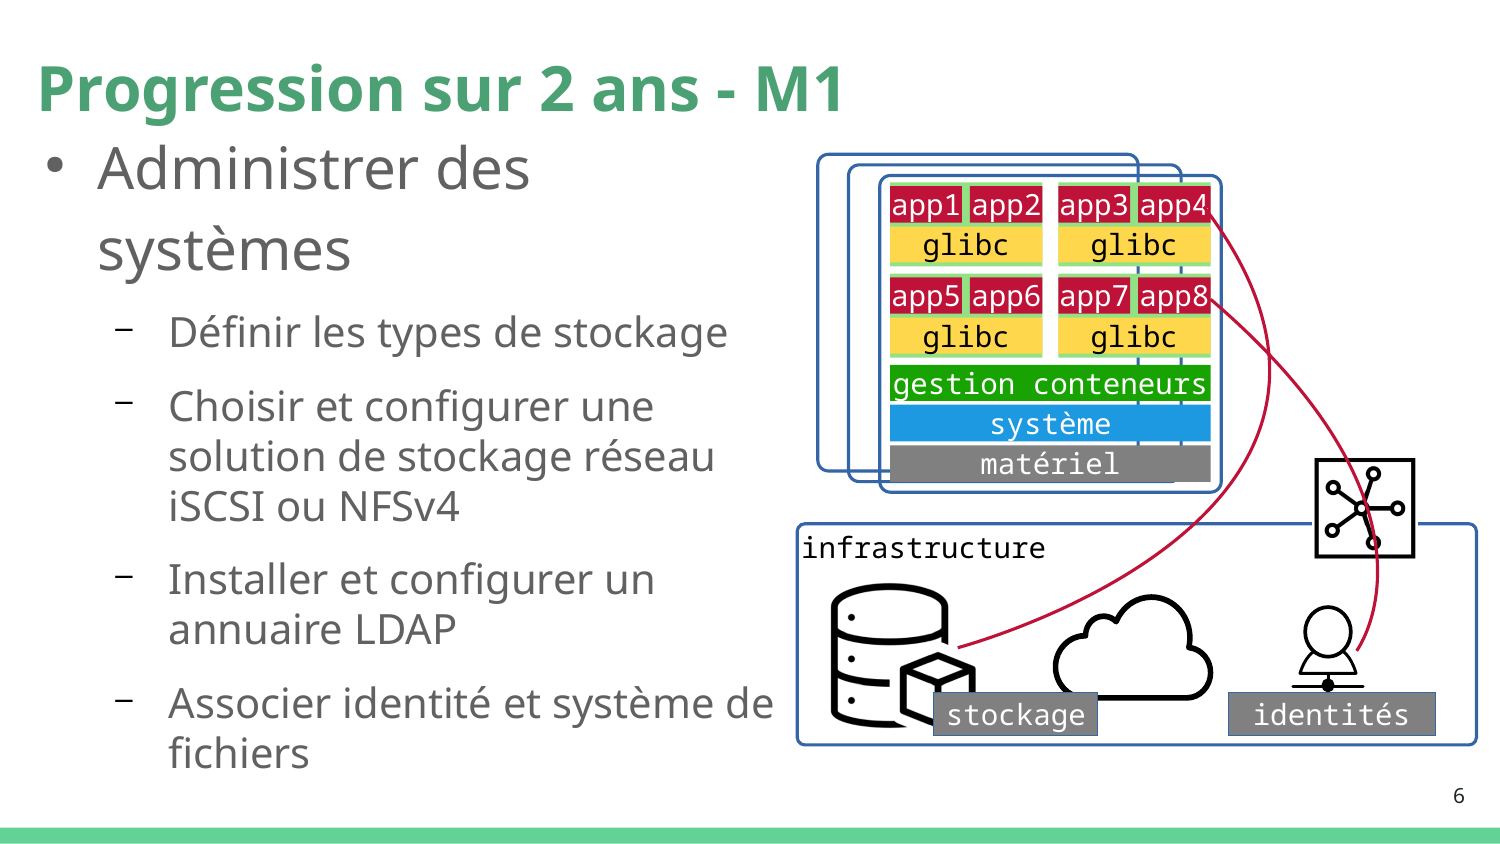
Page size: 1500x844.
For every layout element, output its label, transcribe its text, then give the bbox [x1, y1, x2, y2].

text_box [890, 354, 1043, 358]
text_box système [890, 404, 1211, 442]
text_box app6 [969, 277, 1043, 314]
list Administrer des systèmes Définir les types de stockage Choisir et configurer une solution de stockage réseau iSCSI ou NFSv4 Installer et configurer un annuaire LDAP Associer identité et système de fichiers [11, 106, 798, 833]
text_box app5 [890, 277, 962, 314]
text_box identités [1228, 692, 1436, 736]
text_box glibc [926, 333, 935, 345]
picture [1052, 594, 1215, 702]
text_box [1058, 263, 1211, 267]
picture [1347, 455, 1418, 562]
text_box glibc [1058, 317, 1211, 354]
text_box app2 [969, 186, 1043, 223]
text_box glibc [890, 226, 1043, 263]
text_box glibc [1058, 226, 1211, 263]
text_box [1058, 354, 1211, 358]
title Progression sur 2 ans - M1 [21, 23, 1420, 117]
text_box app1 [890, 186, 962, 223]
text_box app4 [1138, 186, 1211, 223]
picture [1312, 455, 1375, 562]
text_box glibc [890, 317, 1043, 354]
text_box app7 [1058, 277, 1131, 314]
text_box [890, 182, 1043, 226]
text_box stockage [933, 692, 1098, 736]
text_box app8 [1138, 277, 1211, 314]
text_box gestion conteneurs [890, 364, 1211, 401]
text_box infrastructure [797, 523, 1477, 745]
text_box [890, 273, 1043, 317]
text_box matériel [890, 445, 1211, 482]
picture [1285, 600, 1371, 692]
picture [1052, 594, 1086, 611]
text_box [890, 263, 1043, 267]
text_box app3 [1058, 186, 1131, 223]
text_box [1058, 273, 1211, 317]
slide_number <numéro> [1389, 764, 1480, 830]
text_box [1058, 182, 1211, 226]
text_box glibc [1094, 333, 1103, 345]
